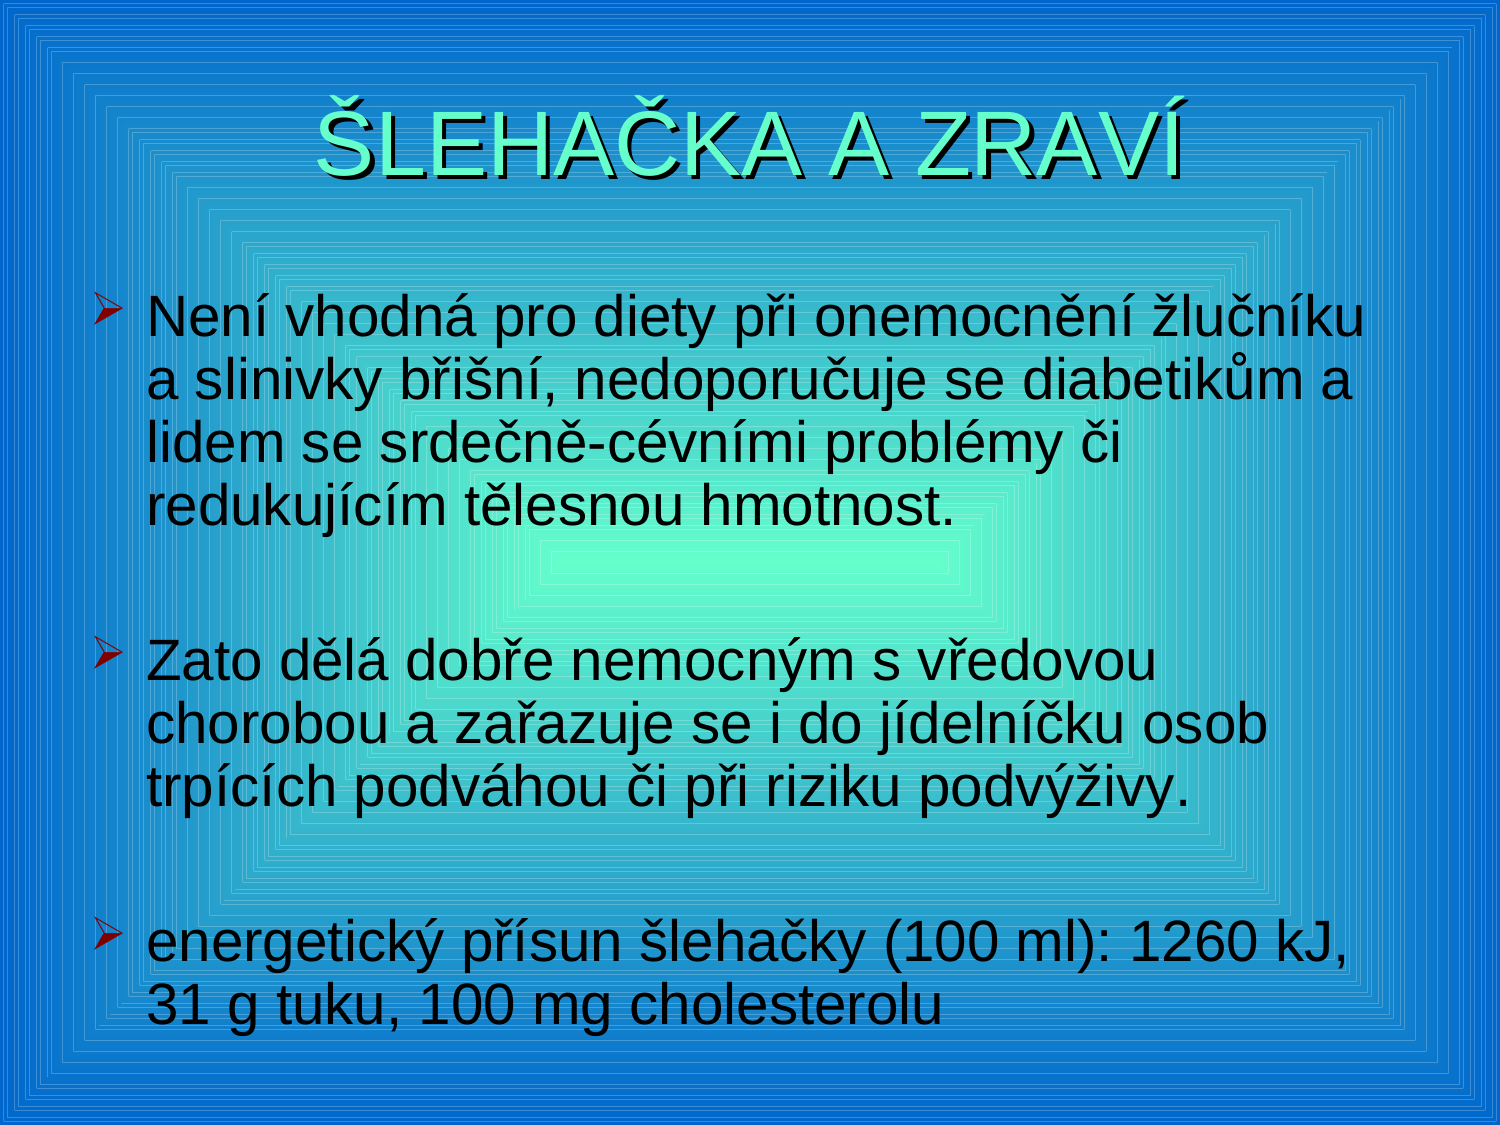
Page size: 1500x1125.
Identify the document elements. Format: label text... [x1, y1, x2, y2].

list Není vhodná pro diety při onemocnění žlučníku a slinivky břišní, nedoporučuje se diabetikům a lidem se srdečně-cévními problémy či redukujícím tělesnou hmotnost. Zato dělá dobře nemocným s vředovou chorobou a zařazuje se i do jídelníčku osob trpících podváhou či při riziku podvýživy. energetický přísun šlehačky (100 ml): 1260 kJ, 31 g tuku, 100 mg cholesterolu [75, 278, 1426, 1071]
title ŠLEHAČKA A ZRAVÍ [75, 45, 1426, 233]
